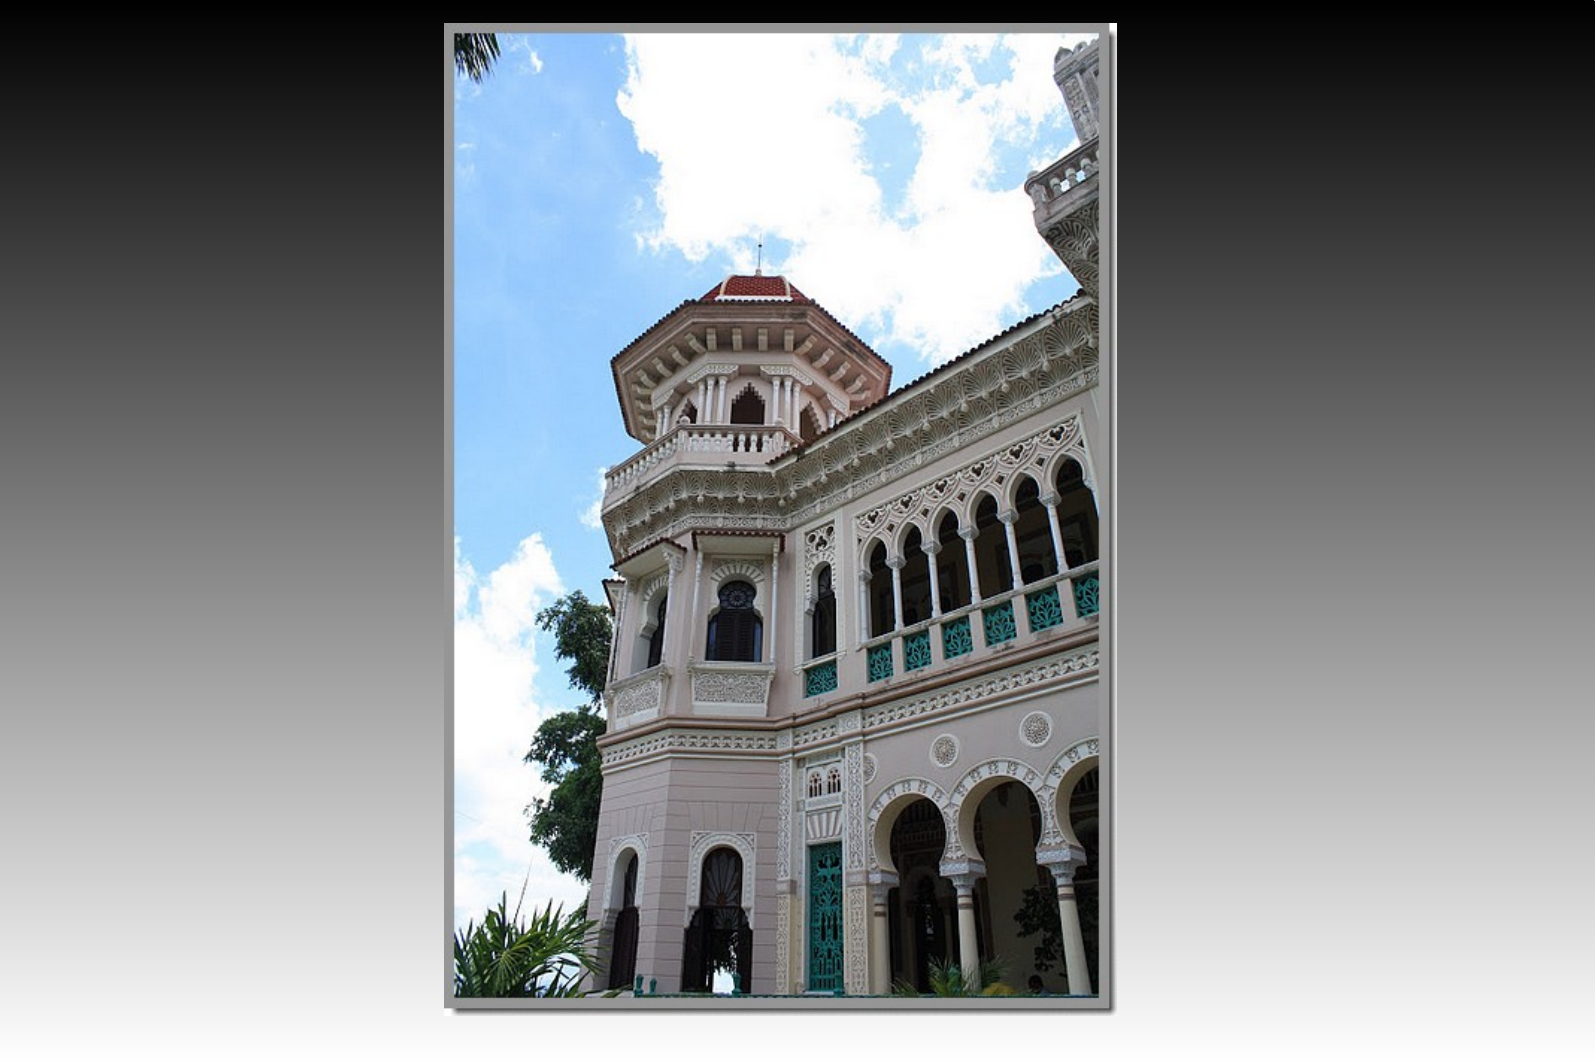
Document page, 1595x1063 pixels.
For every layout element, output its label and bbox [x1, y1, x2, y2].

picture [444, 23, 1117, 1016]
